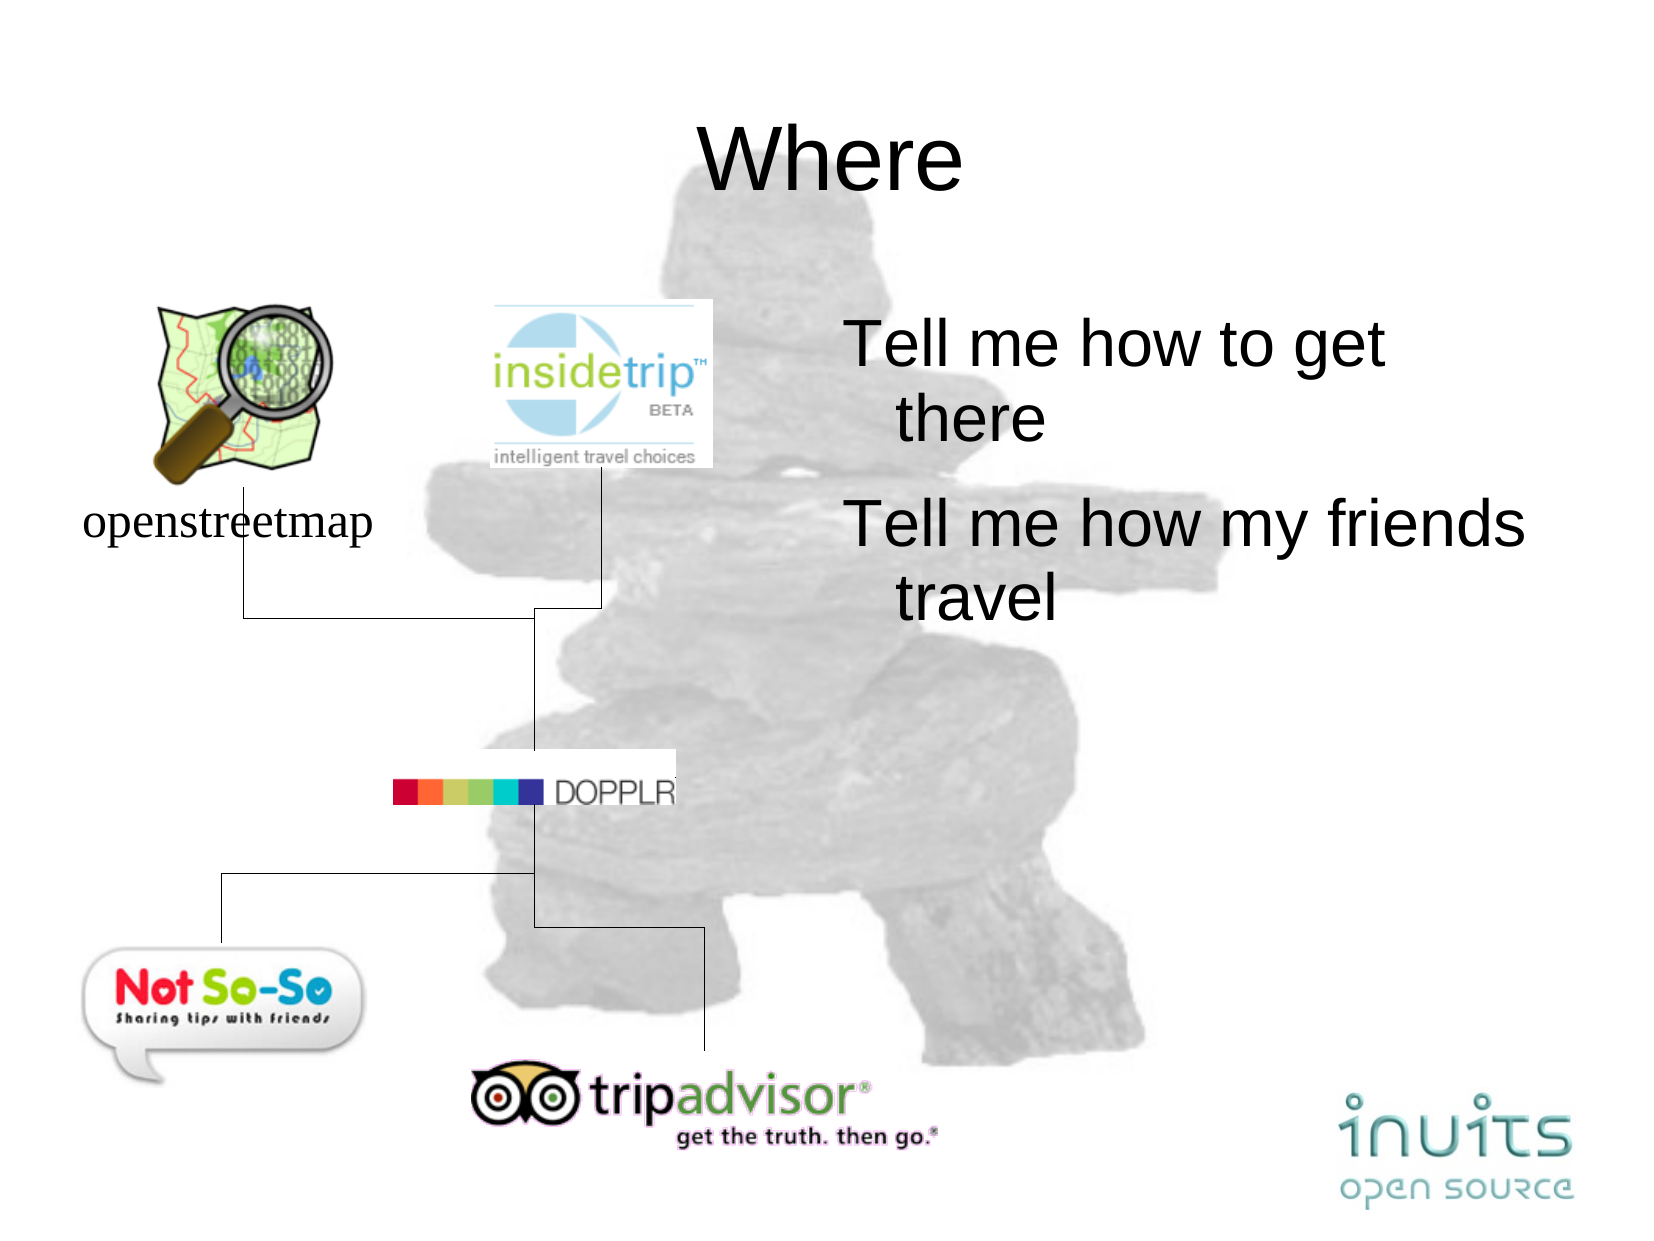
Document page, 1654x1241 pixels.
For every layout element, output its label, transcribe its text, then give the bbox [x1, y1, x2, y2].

title Where [86, 55, 1576, 263]
picture [75, 263, 1298, 1177]
picture [1337, 1087, 1576, 1210]
list Tell me how to get there Tell me how my friends travel [825, 306, 1552, 1126]
text_box openstreetmap [82, 493, 243, 563]
text_box openstreetmap [244, 493, 376, 563]
